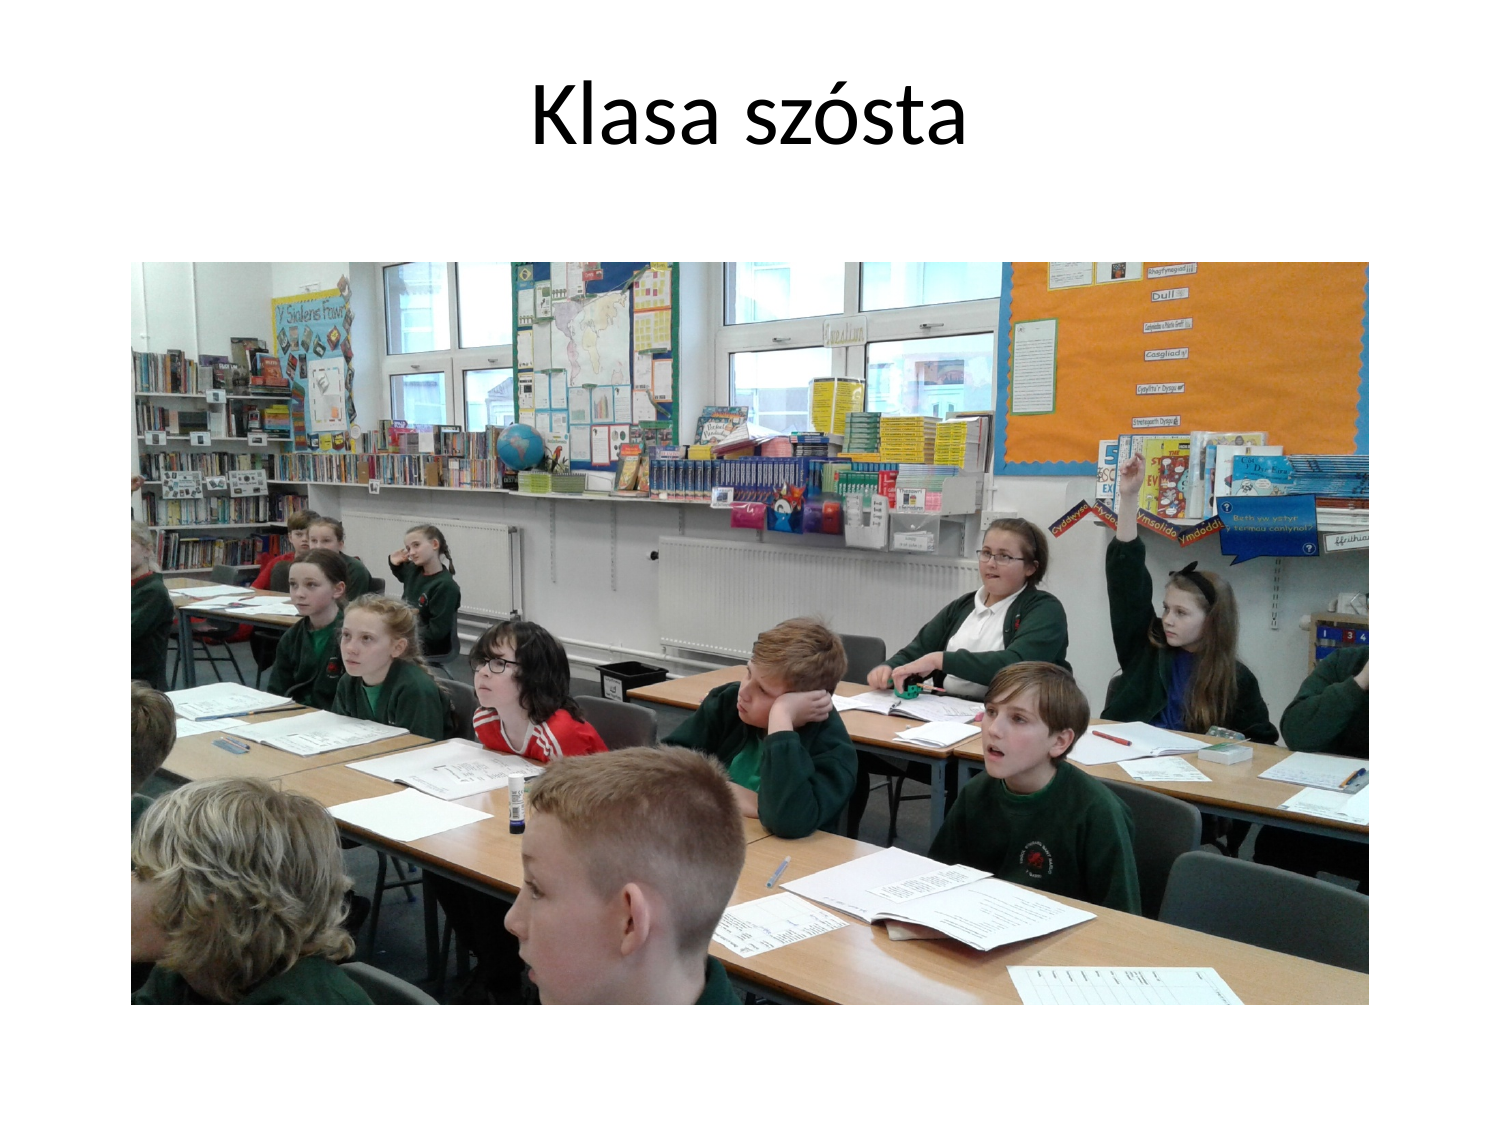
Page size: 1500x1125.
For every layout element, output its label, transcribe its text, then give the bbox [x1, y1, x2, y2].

title Klasa szósta [75, 45, 1425, 233]
picture [131, 262, 1369, 1005]
